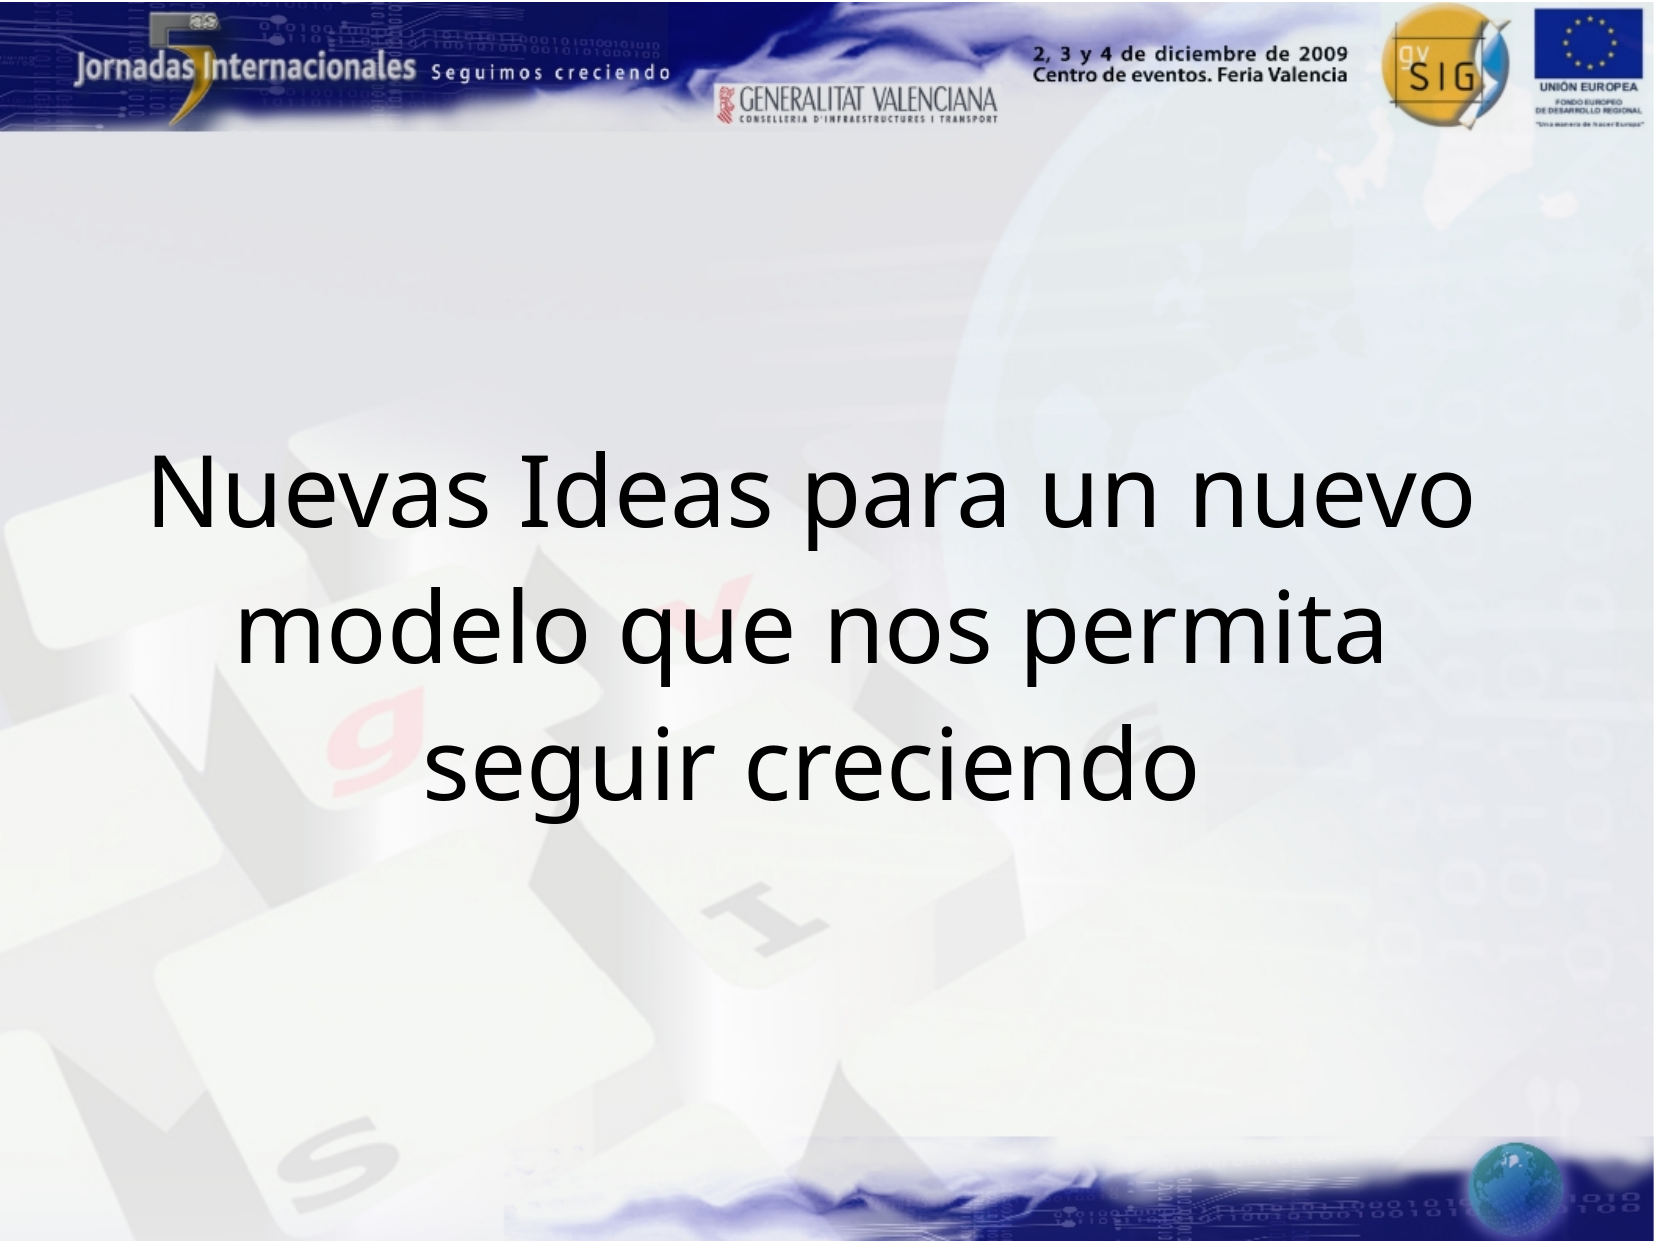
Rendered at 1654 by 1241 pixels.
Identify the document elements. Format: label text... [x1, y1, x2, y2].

picture [0, 2, 1654, 1241]
text_box Nuevas Ideas para un nuevo modelo que nos permita seguir creciendo [59, 413, 1565, 857]
